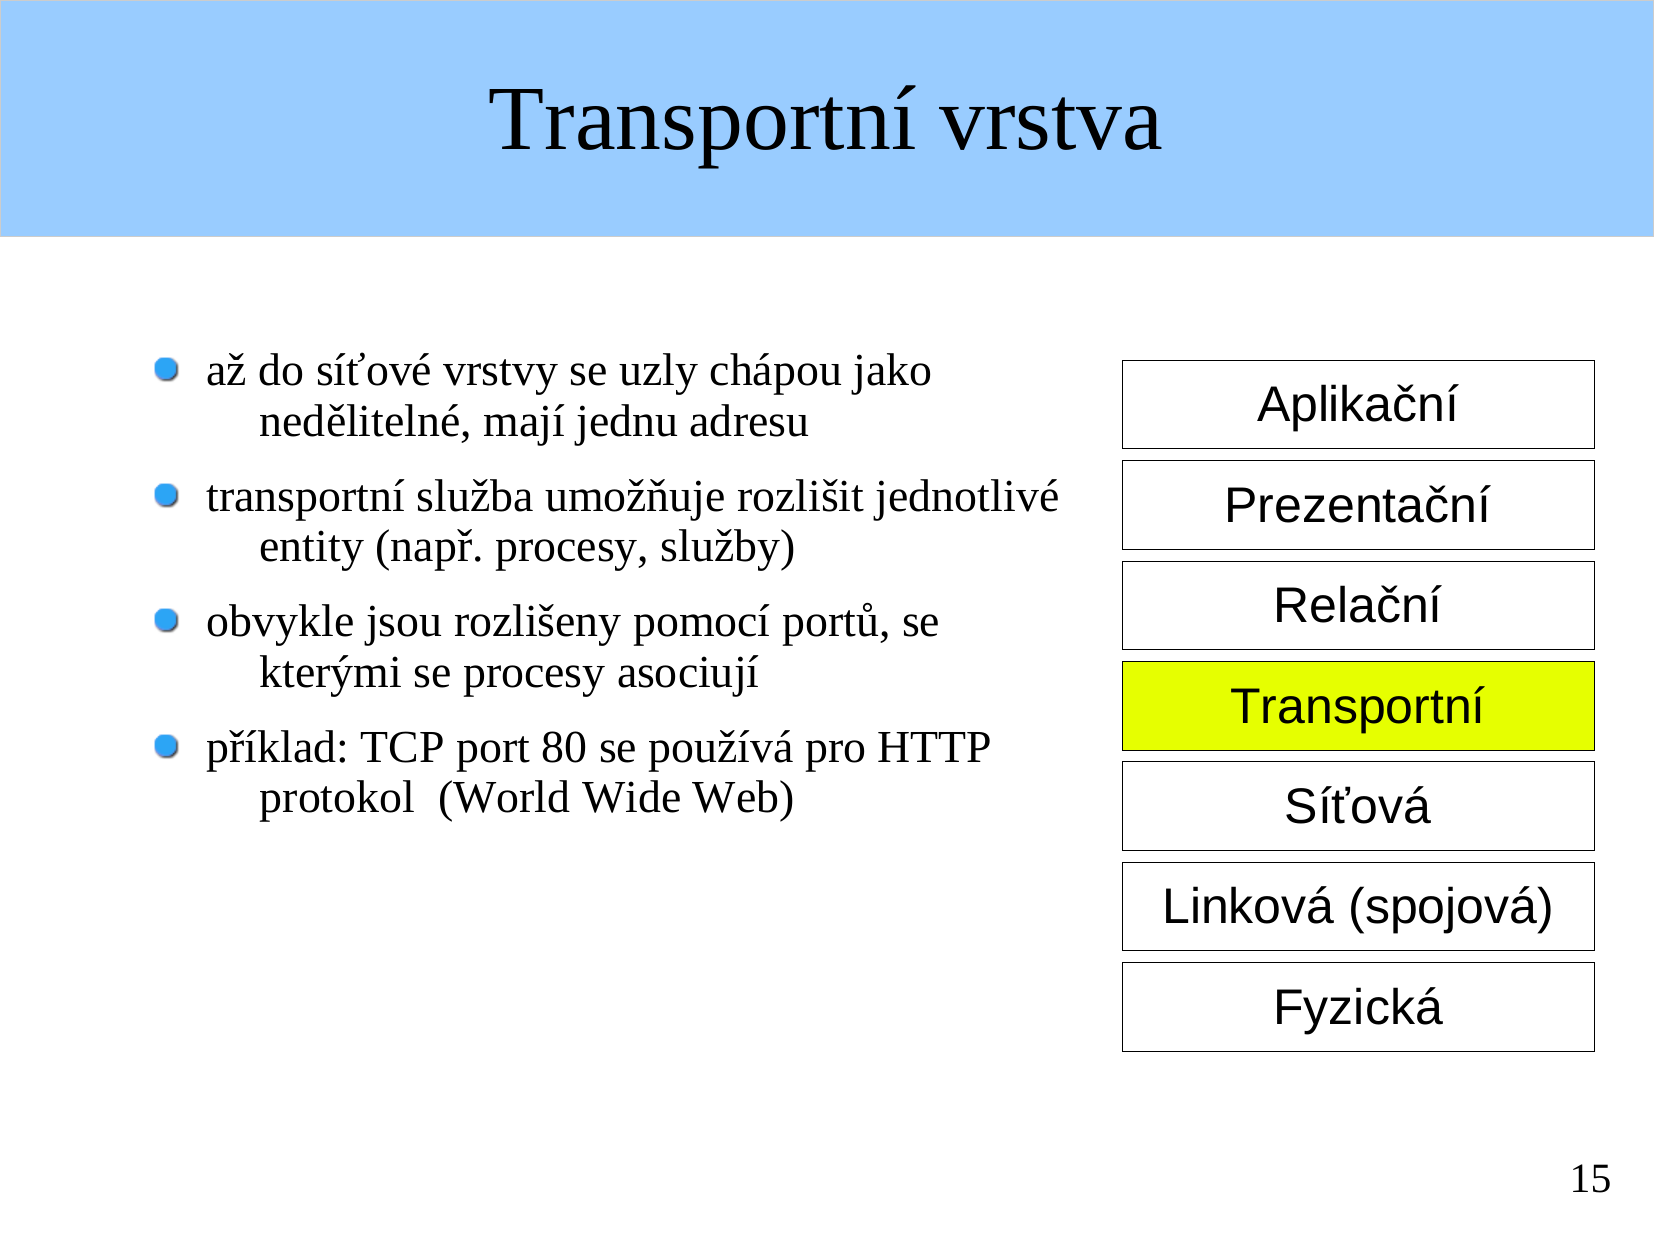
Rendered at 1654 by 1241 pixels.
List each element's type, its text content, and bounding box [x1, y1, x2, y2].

title Transportní vrstva [0, 0, 1654, 237]
list až do síťové vrstvy se uzly chápou jako nedělitelné, mají jednu adresu transportní služba umožňuje rozlišit jednotlivé entity (např. procesy, služby) obvykle jsou rozlišeny pomocí portů, se kterými se procesy asociují příklad: TCP port 80 se používá pro HTTP protokol (World Wide Web) [118, 344, 1093, 1028]
text_box Aplikační [1122, 360, 1595, 449]
text_box Prezentační [1122, 460, 1595, 550]
text_box Transportní [1122, 661, 1595, 751]
text_box Síťová [1122, 761, 1595, 851]
text_box Relační [1122, 561, 1595, 650]
text_box Linková (spojová) [1122, 862, 1595, 951]
text_box Fyzická [1122, 962, 1595, 1052]
